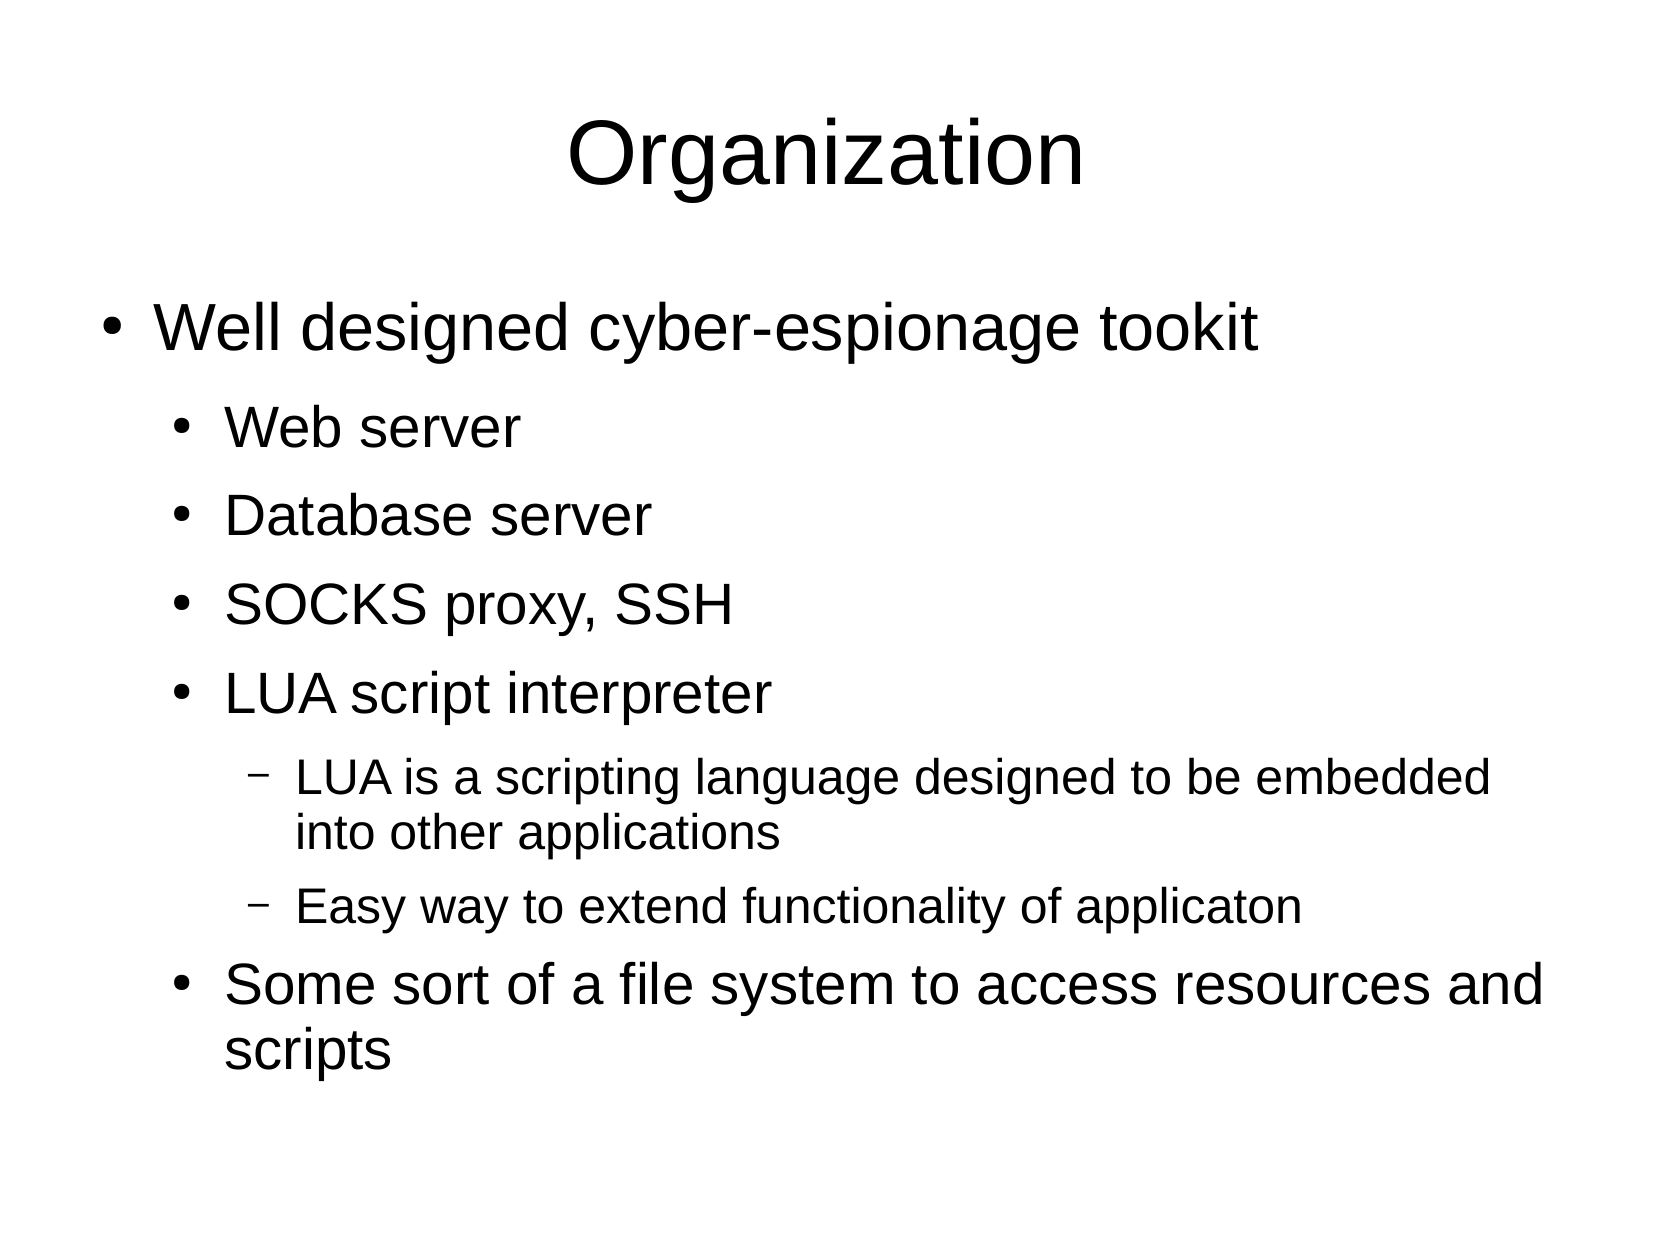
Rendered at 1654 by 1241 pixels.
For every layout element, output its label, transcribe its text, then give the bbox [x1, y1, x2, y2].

list Well designed cyber-espionage tookit Web server Database server SOCKS proxy, SSH LUA script interpreter LUA is a scripting language designed to be embedded into other applications Easy way to extend functionality of applicaton Some sort of a file system to access resources and scripts [82, 290, 1571, 1109]
title Organization [82, 49, 1571, 257]
